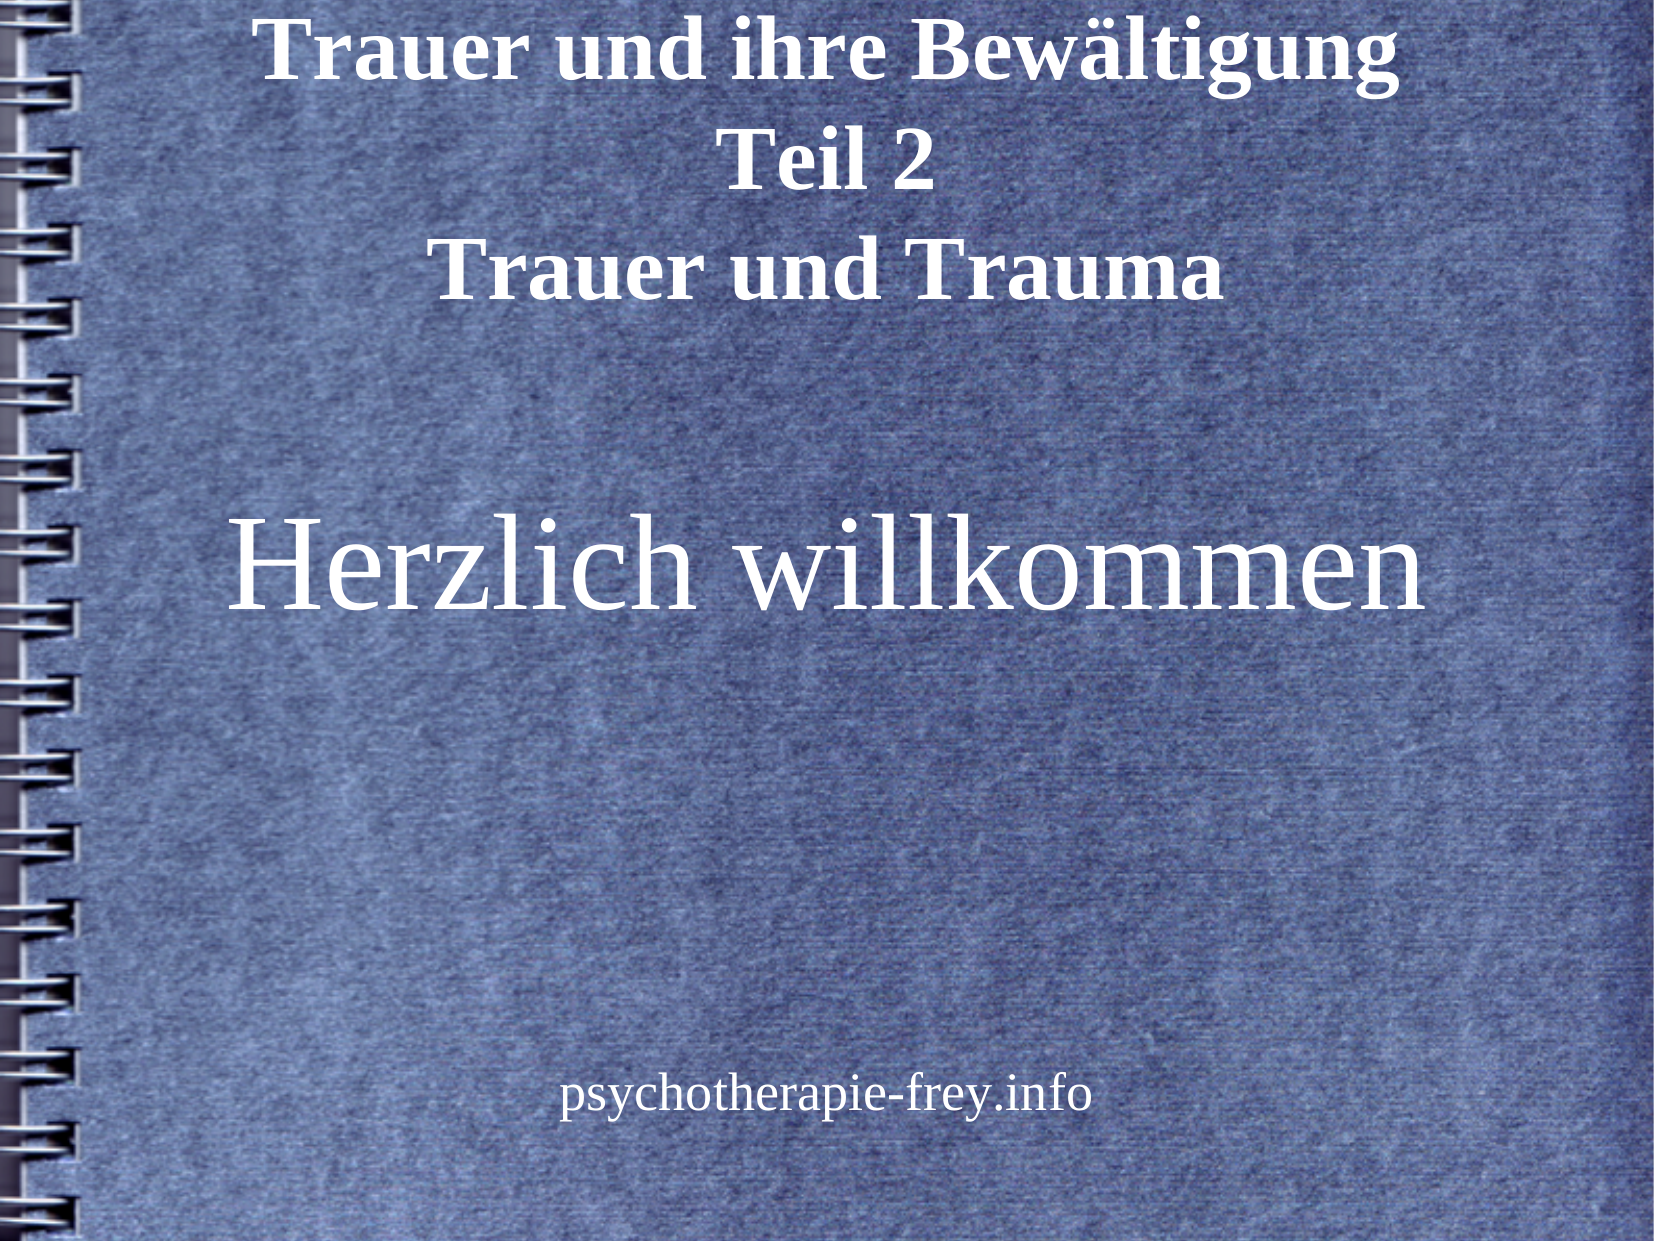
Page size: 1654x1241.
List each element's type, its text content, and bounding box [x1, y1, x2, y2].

subtitle Herzlich willkommen psychotherapie-frey.info [82, 278, 1571, 1121]
title Trauer und ihre Bewältigung Teil 2 Trauer und Trauma [82, 0, 1571, 278]
picture [0, 0, 1654, 1241]
